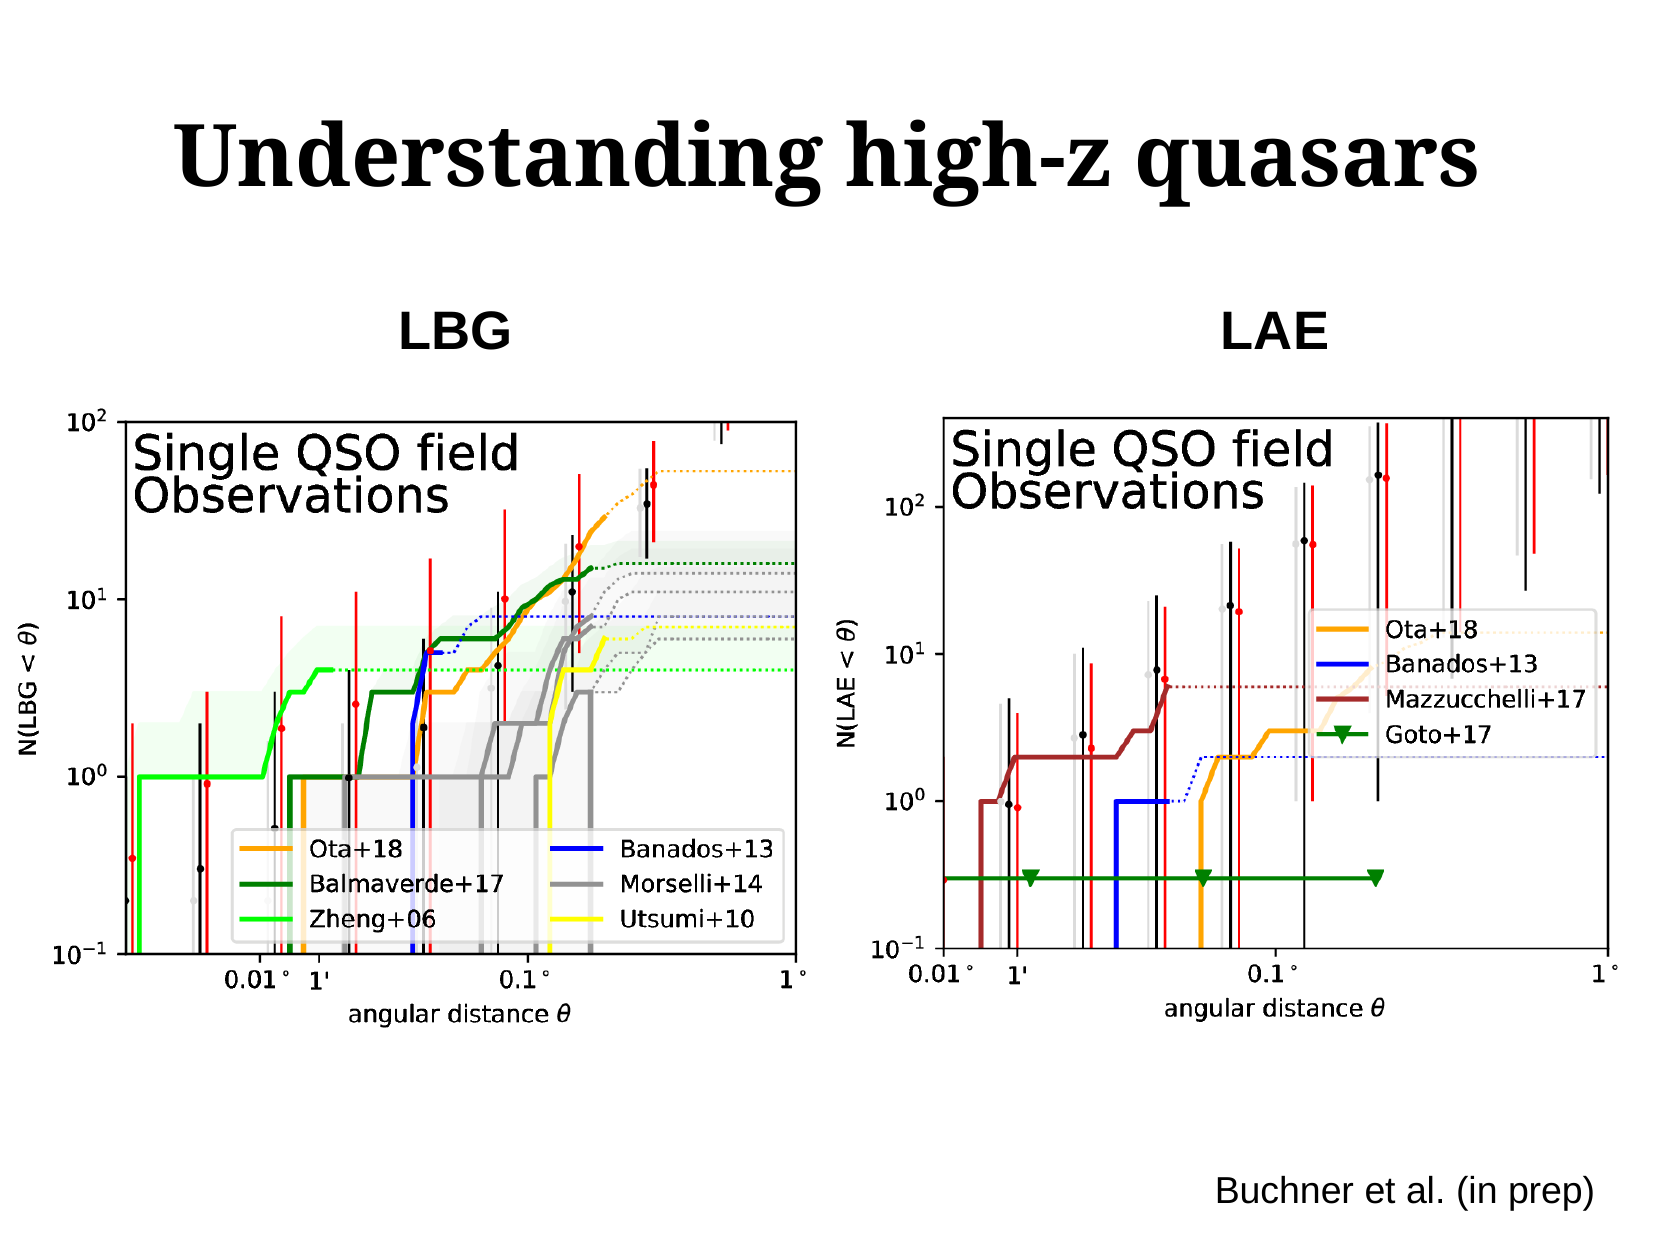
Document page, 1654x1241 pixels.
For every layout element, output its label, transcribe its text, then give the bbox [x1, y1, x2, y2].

text_box Buchner et al. (in prep) [1200, 1162, 1613, 1220]
title Understanding high-z quasars [82, 49, 1571, 257]
text_box LAE [937, 292, 1613, 369]
text_box LBG [118, 292, 794, 369]
picture [0, 392, 1641, 1047]
